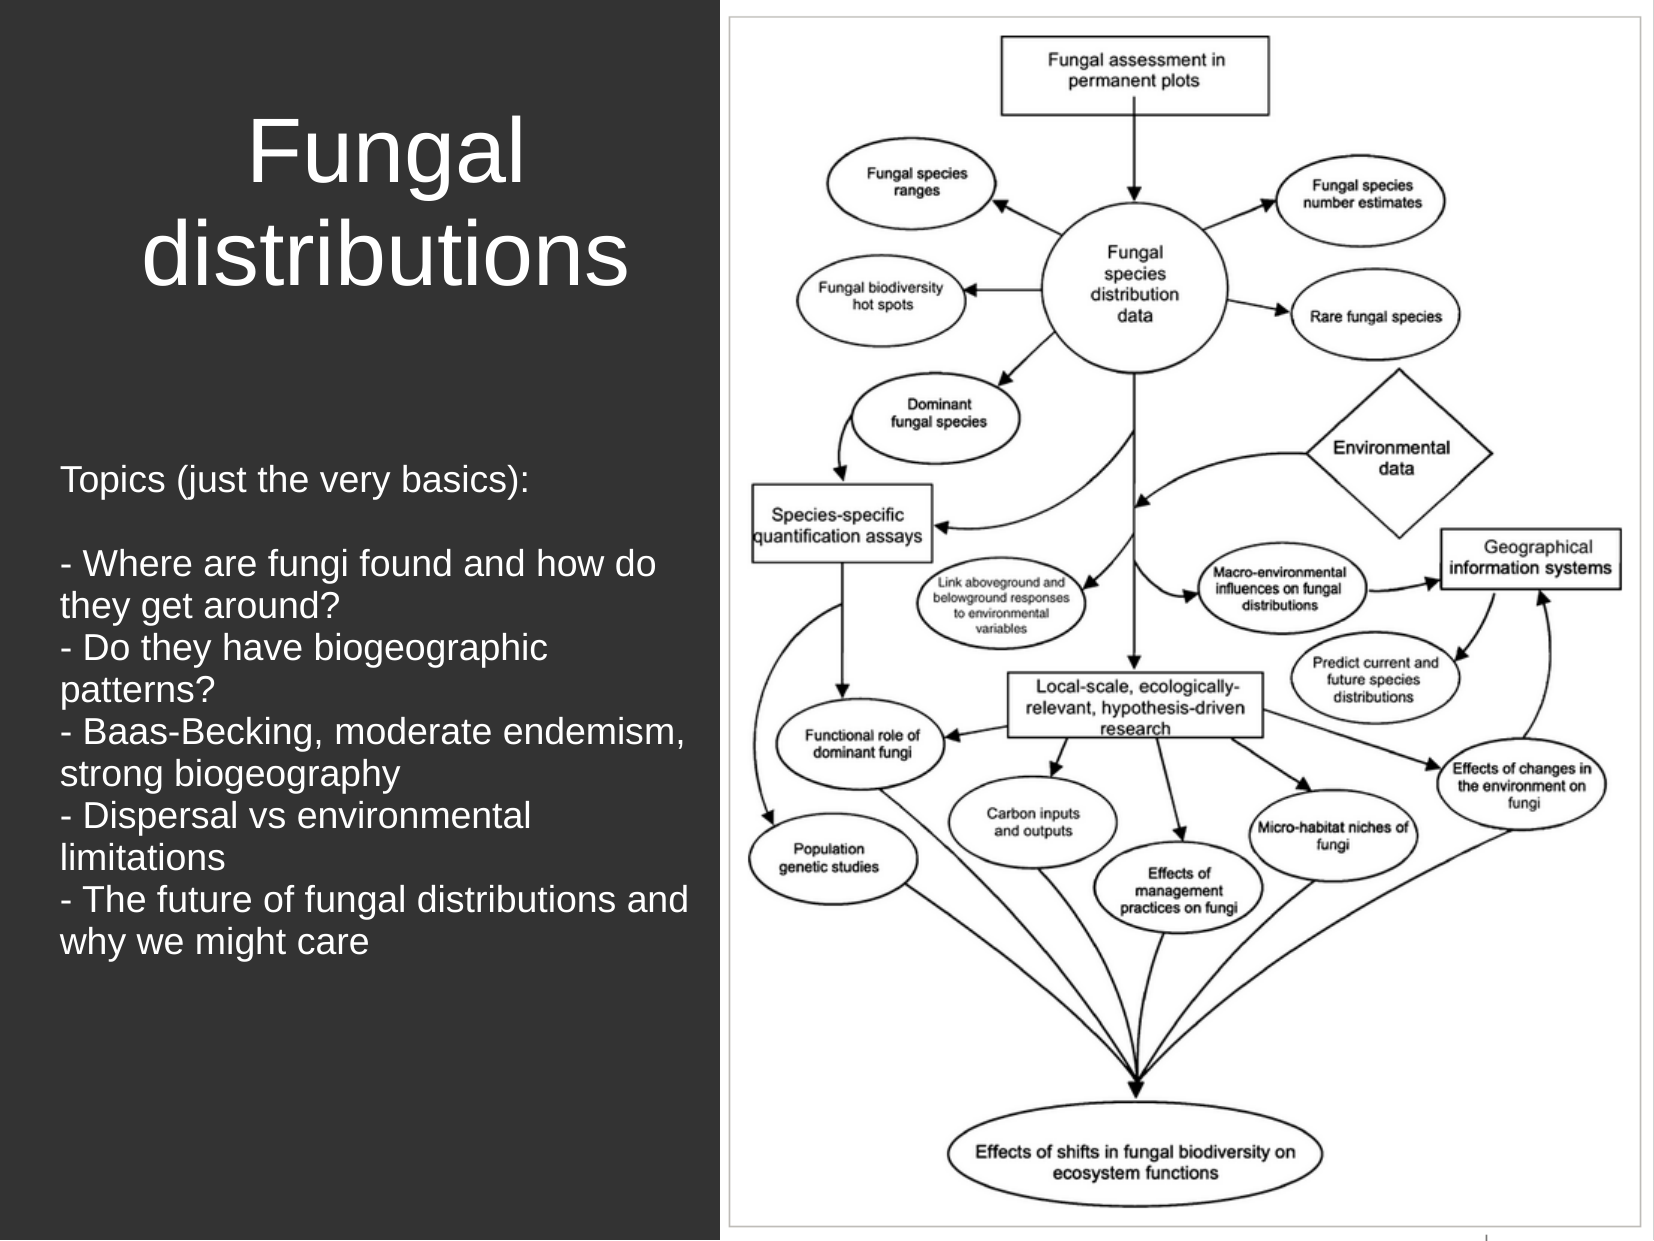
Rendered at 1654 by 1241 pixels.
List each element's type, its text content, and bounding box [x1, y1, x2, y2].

picture [720, 0, 1654, 1241]
text_box Topics (just the very basics): - Where are fungi found and how do they get around? - Do they have biogeographic patterns? - Baas-Becking, moderate endemism, strong biogeography - Dispersal vs environmental limitations - The future of fungal distributions and why we might care [44, 451, 710, 1096]
title Fungal distributions [48, 48, 720, 357]
